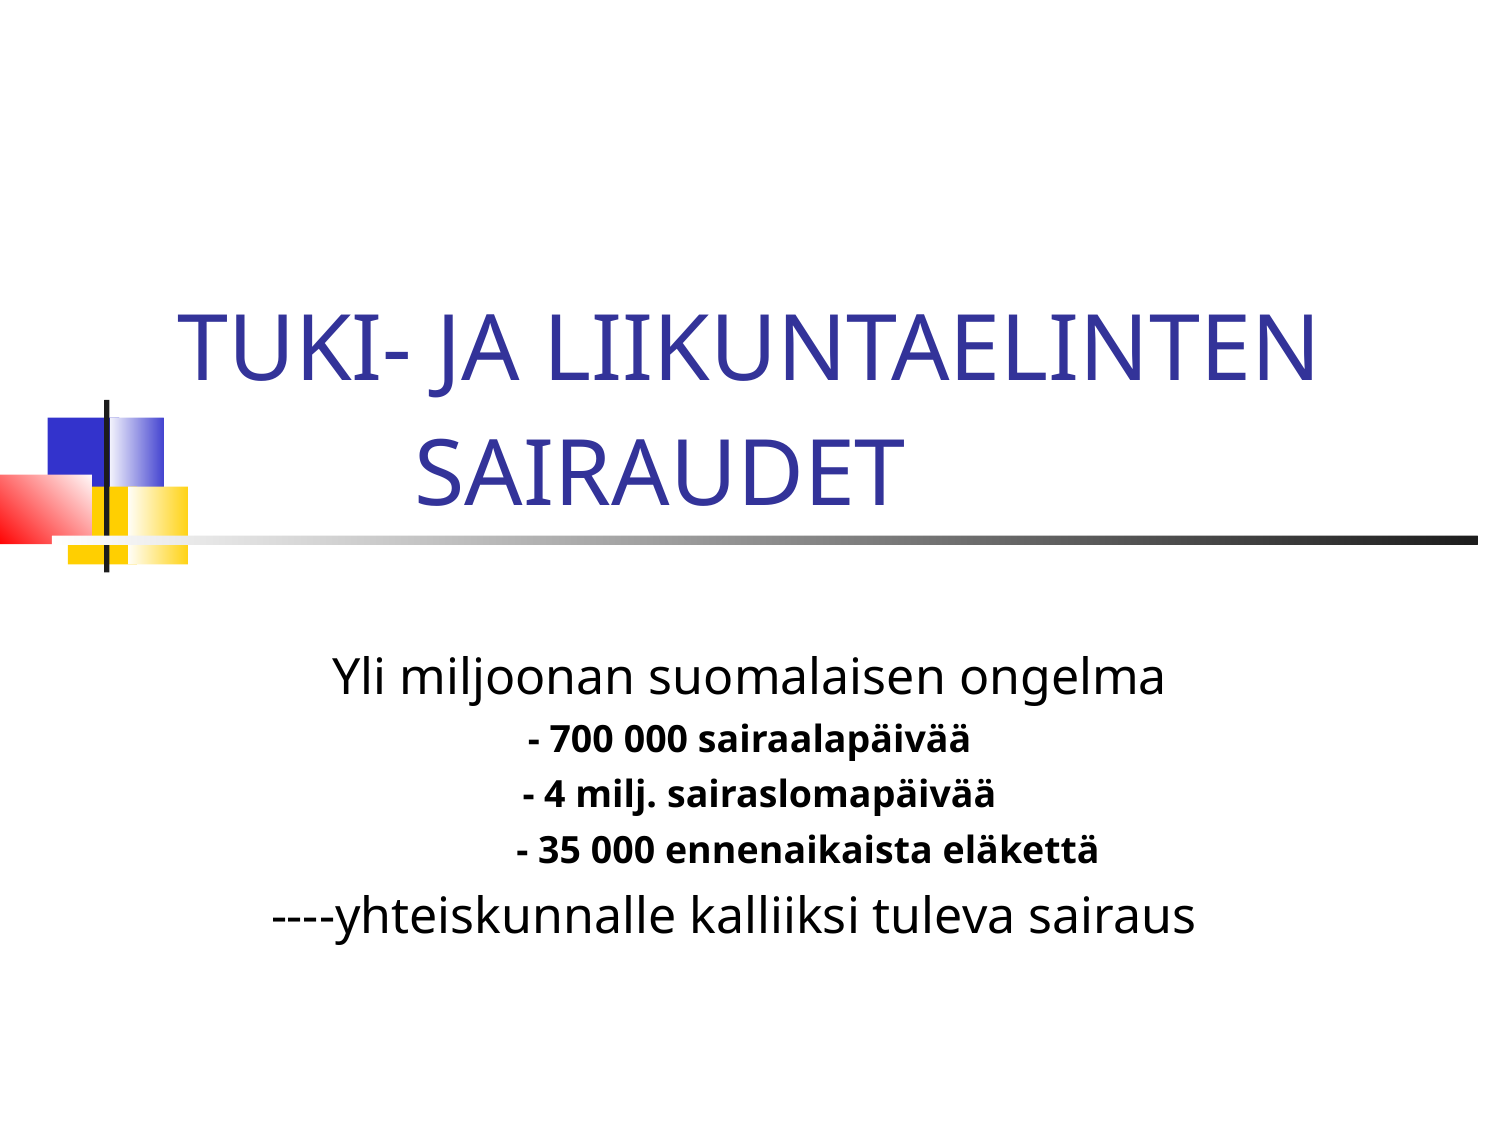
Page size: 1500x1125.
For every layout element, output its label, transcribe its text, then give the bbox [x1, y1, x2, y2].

text_box TUKI- JA LIIKUNTAELINTEN SAIRAUDET [162, 274, 1438, 515]
text_box Yli miljoonan suomalaisen ongelma - 700 000 sairaalapäivää - 4 milj. sairaslomapäivää - 35 000 ennenaikaista eläkettä ----yhteiskunnalle kalliiksi tuleva sairaus [225, 637, 1276, 995]
